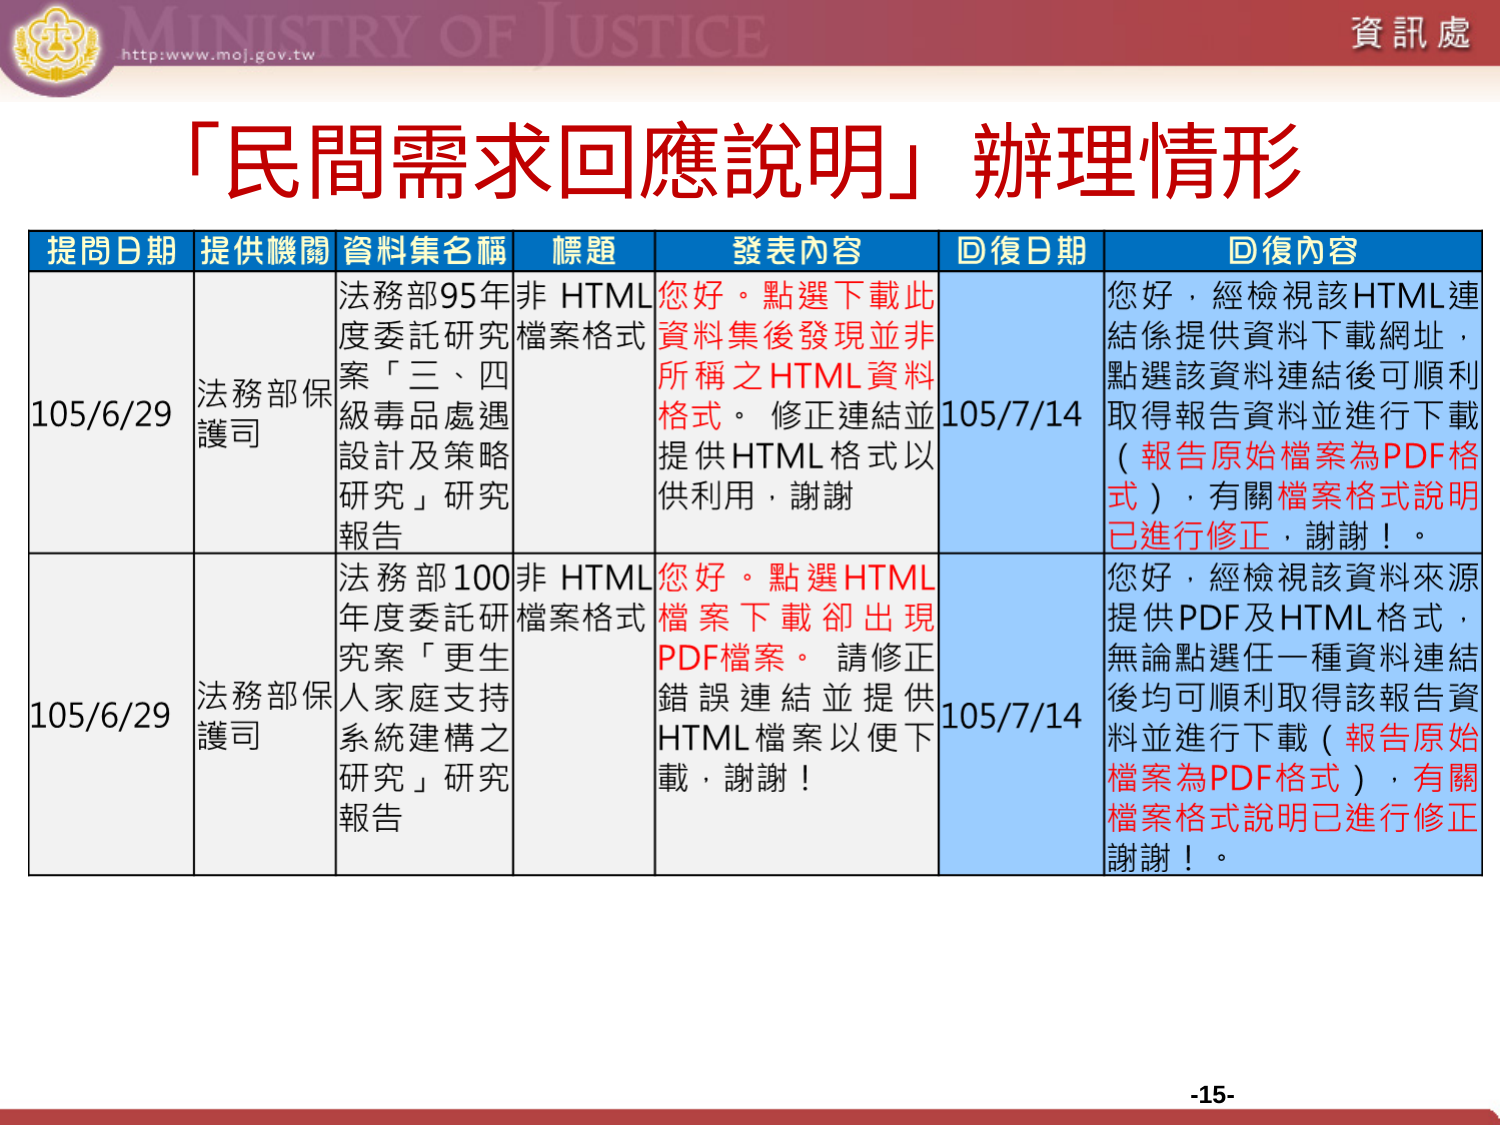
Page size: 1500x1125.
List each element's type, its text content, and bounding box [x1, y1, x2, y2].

text_box -15- [1175, 1070, 1488, 1109]
picture [28, 220, 1483, 896]
text_box 「民間需求回應說明」辦理情形 [123, 101, 1353, 218]
